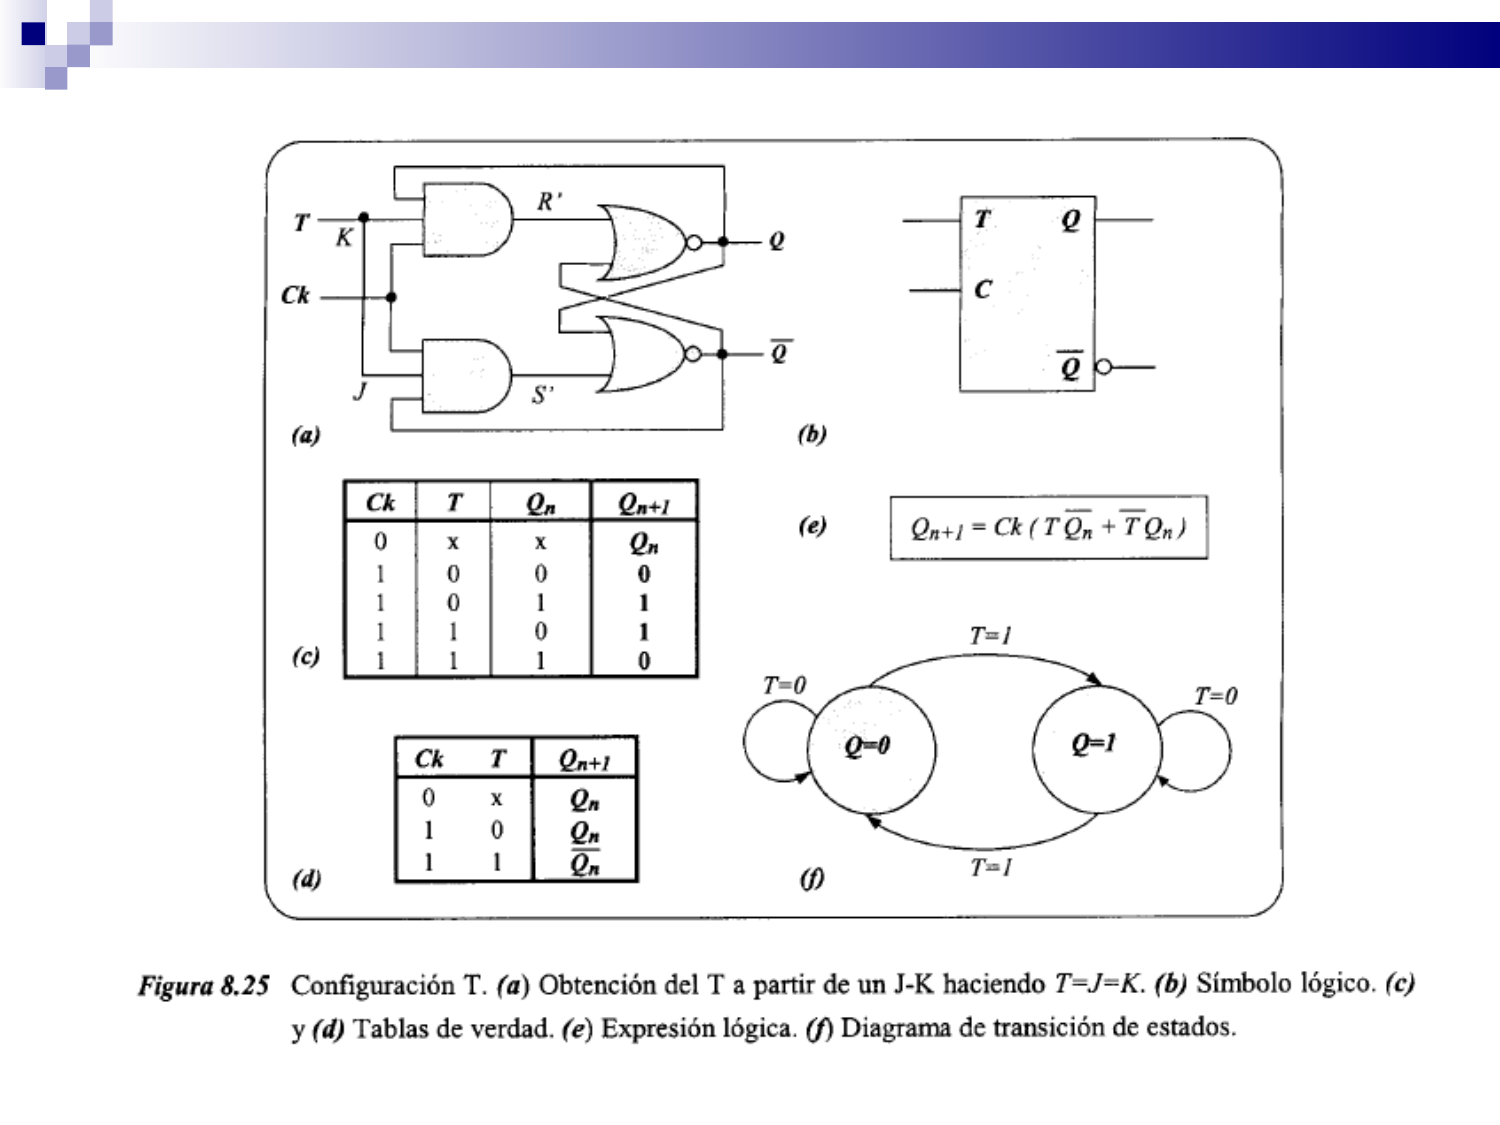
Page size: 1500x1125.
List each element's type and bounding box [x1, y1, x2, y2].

picture [112, 113, 1447, 1067]
